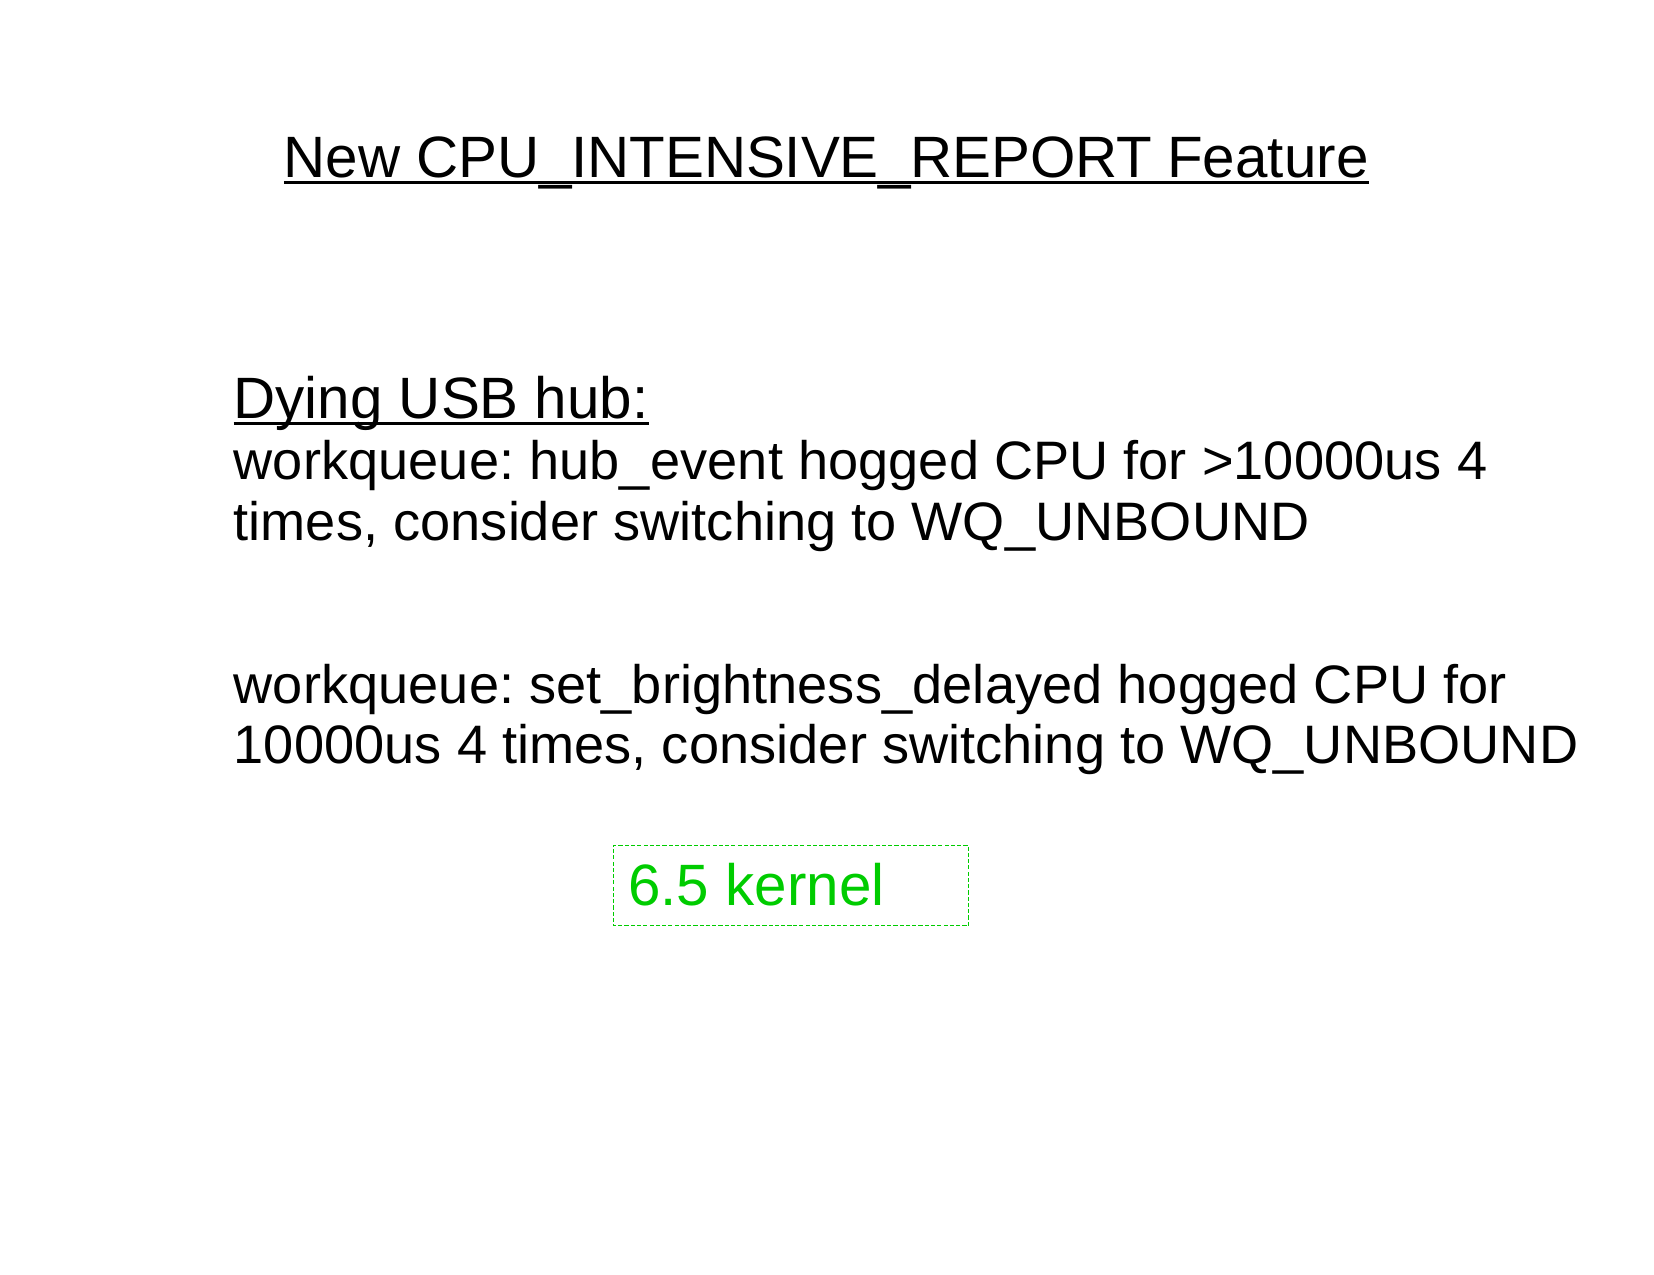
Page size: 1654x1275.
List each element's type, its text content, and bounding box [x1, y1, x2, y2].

title New CPU_INTENSIVE_REPORT Feature [82, 50, 1571, 264]
text_box 6.5 kernel [613, 845, 969, 926]
text_box Dying USB hub: workqueue: hub_event hogged CPU for >10000us 4 times, consider switching to WQ_UNBOUND workqueue: set_brightness_delayed hogged CPU for 10000us 4 times, consider switching to WQ_UNBOUND [218, 358, 1607, 825]
